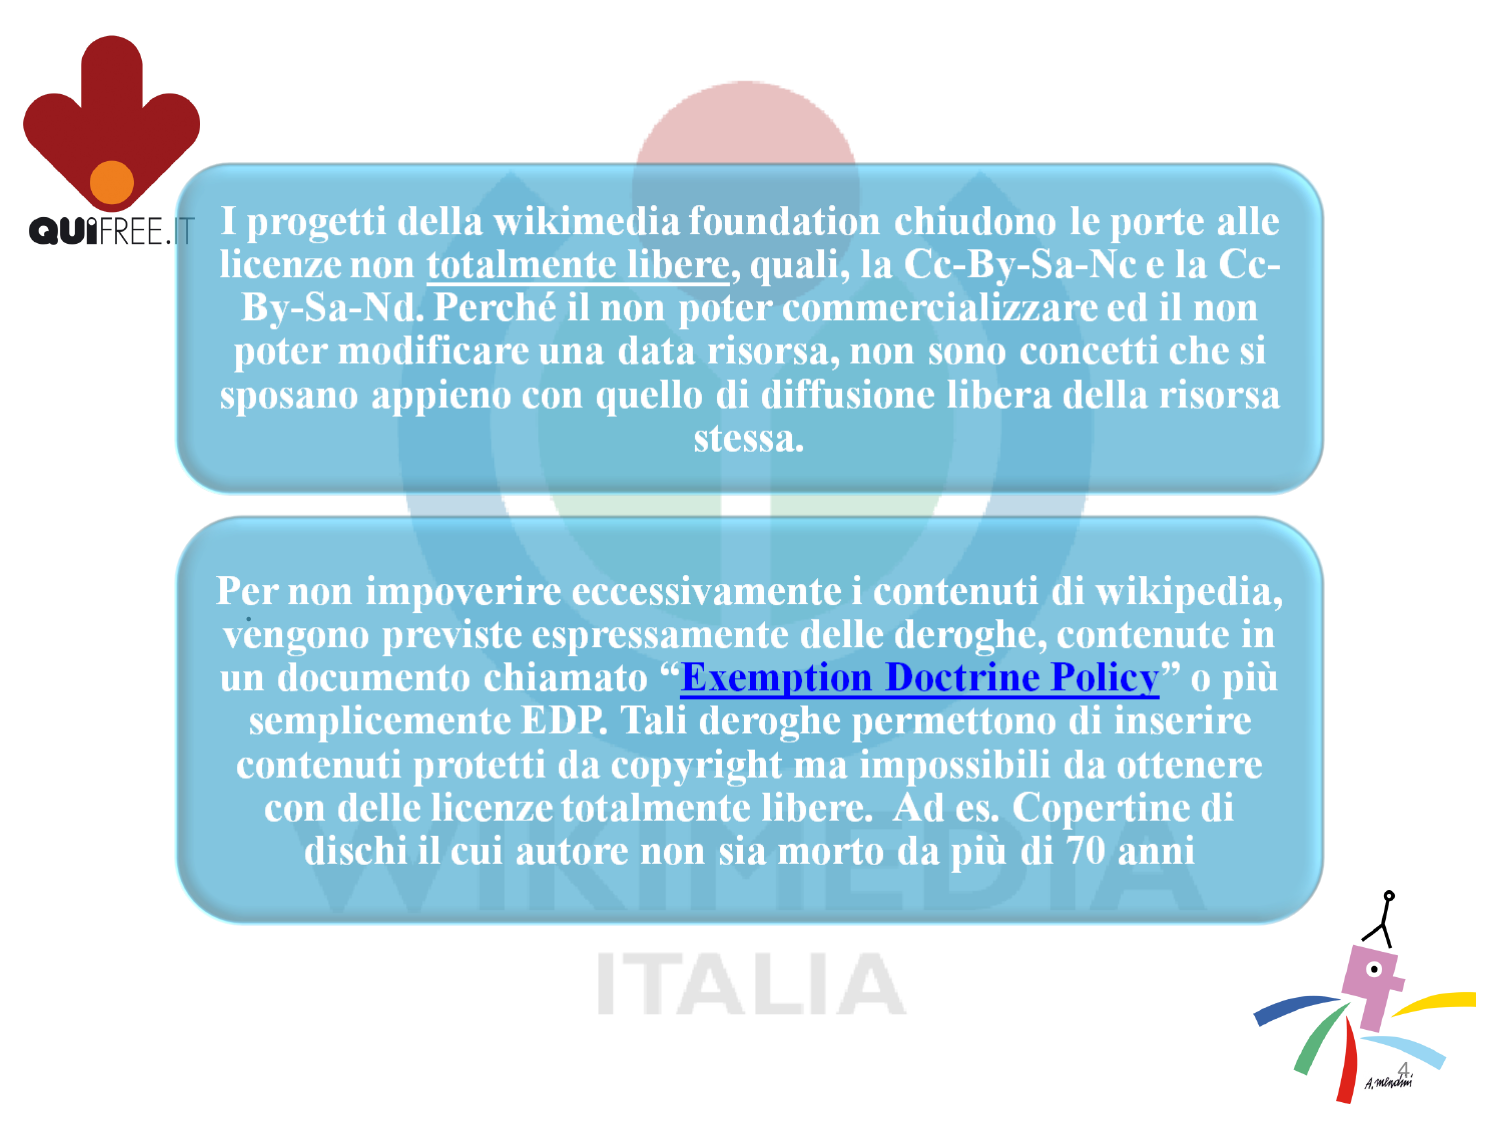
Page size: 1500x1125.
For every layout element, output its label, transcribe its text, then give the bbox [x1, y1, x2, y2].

picture [0, 0, 1500, 1123]
text_box <numero> [1074, 1042, 1426, 1103]
